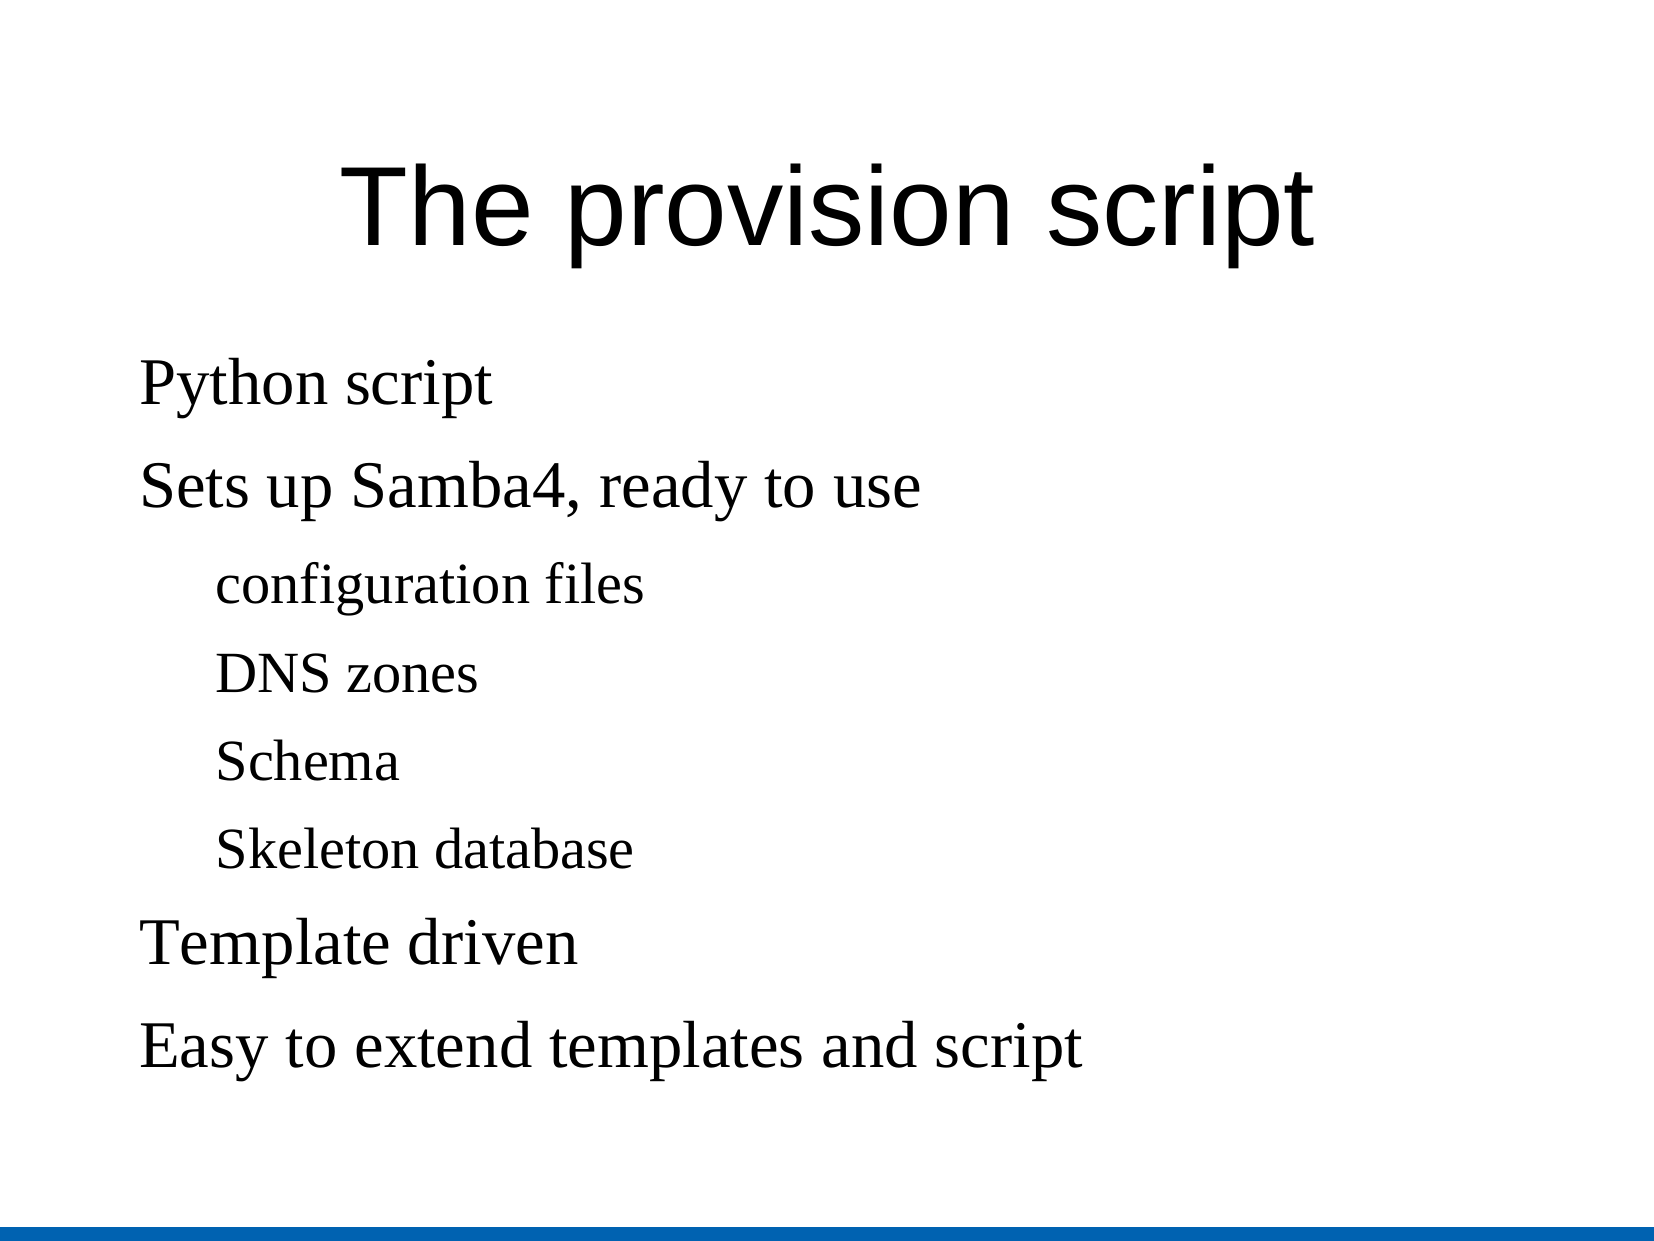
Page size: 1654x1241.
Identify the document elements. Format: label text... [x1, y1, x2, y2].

title The provision script [121, 110, 1534, 303]
list Python script Sets up Samba4, ready to use configuration files DNS zones Schema Skeleton database Template driven Easy to extend templates and script [121, 344, 1534, 1134]
